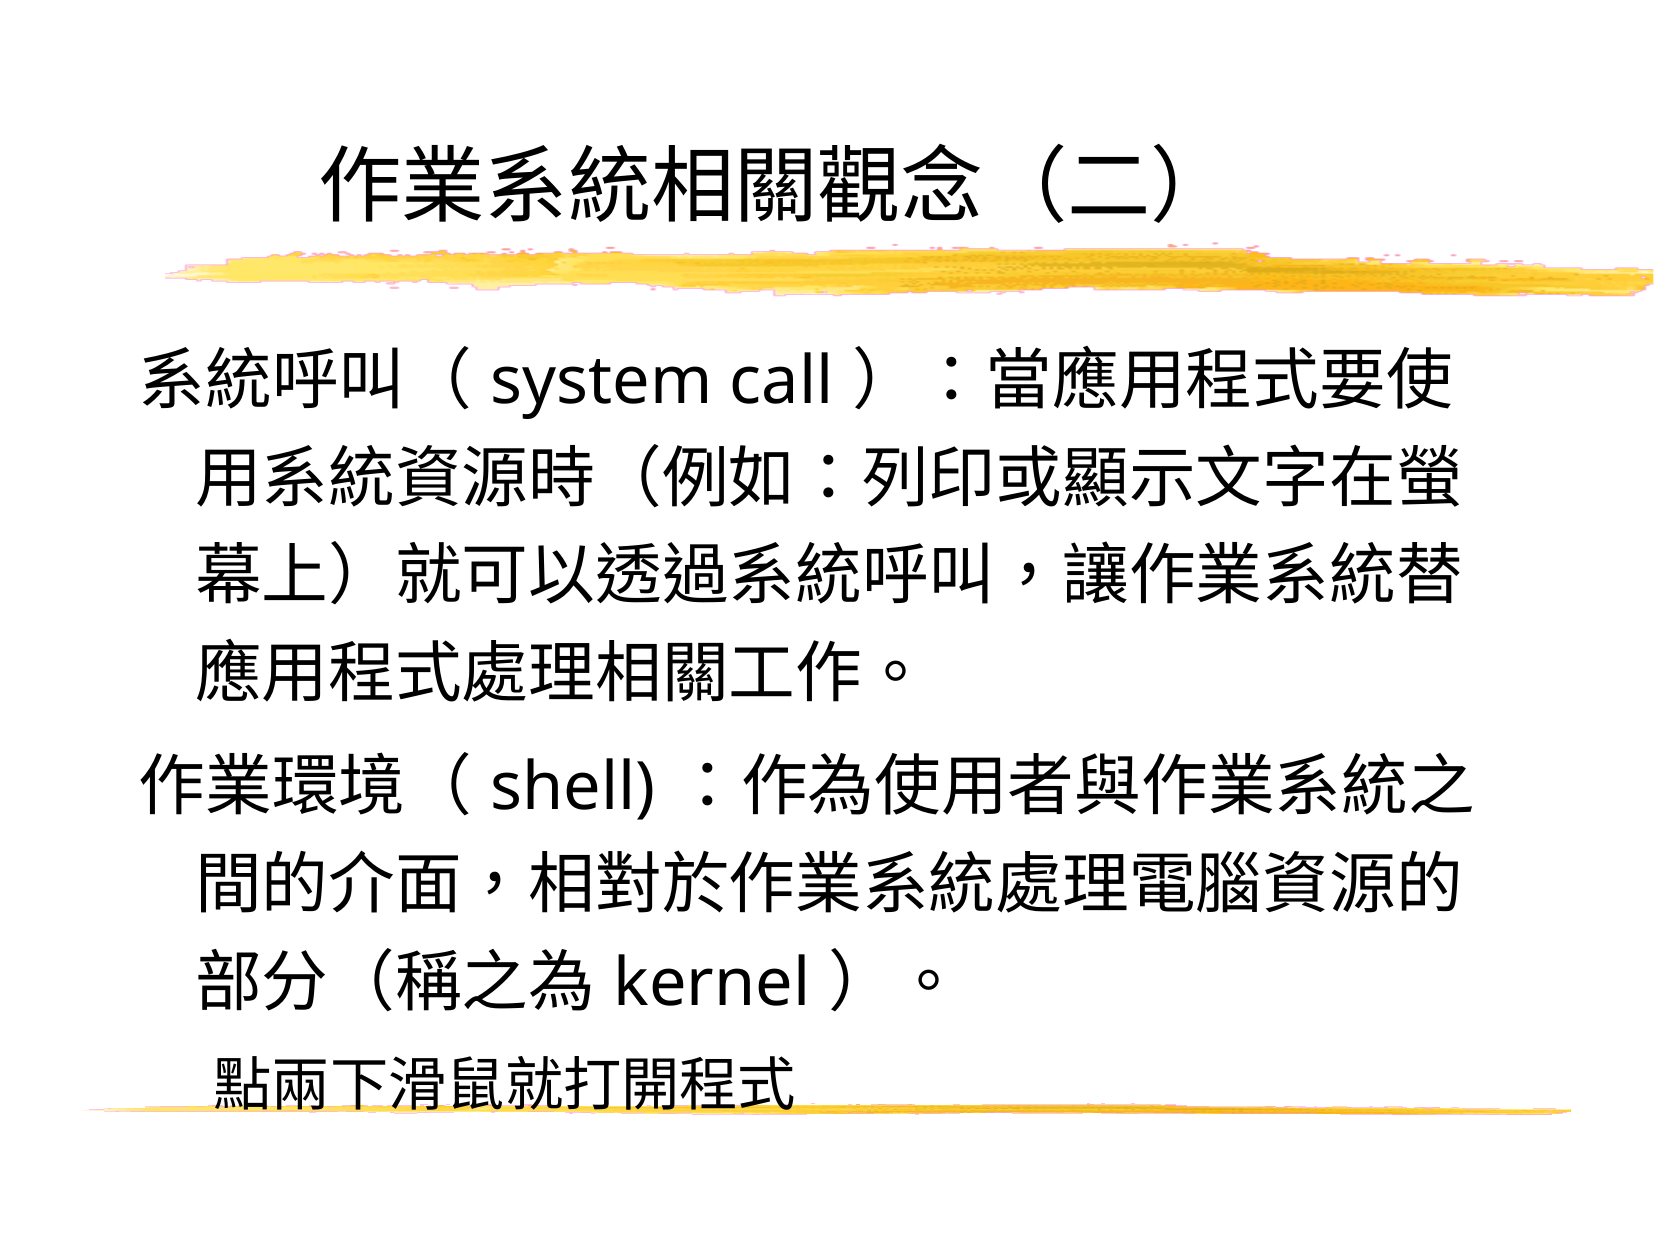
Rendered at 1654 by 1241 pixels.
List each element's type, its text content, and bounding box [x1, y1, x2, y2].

picture [165, 237, 1654, 308]
title 作業系統相關觀念（二） [73, 41, 1479, 249]
picture [82, 1102, 1571, 1117]
list 系統呼叫（system call）：當應用程式要使用系統資源時（例如：列印或顯示文字在螢幕上）就可以透過系統呼叫，讓作業系統替應用程式處理相關工作。 作業環境（shell)：作為使用者與作業系統之間的介面，相對於作業系統處理電腦資源的部分（稱之為kernel）。 點兩下滑鼠就打開程式 [124, 316, 1530, 1061]
